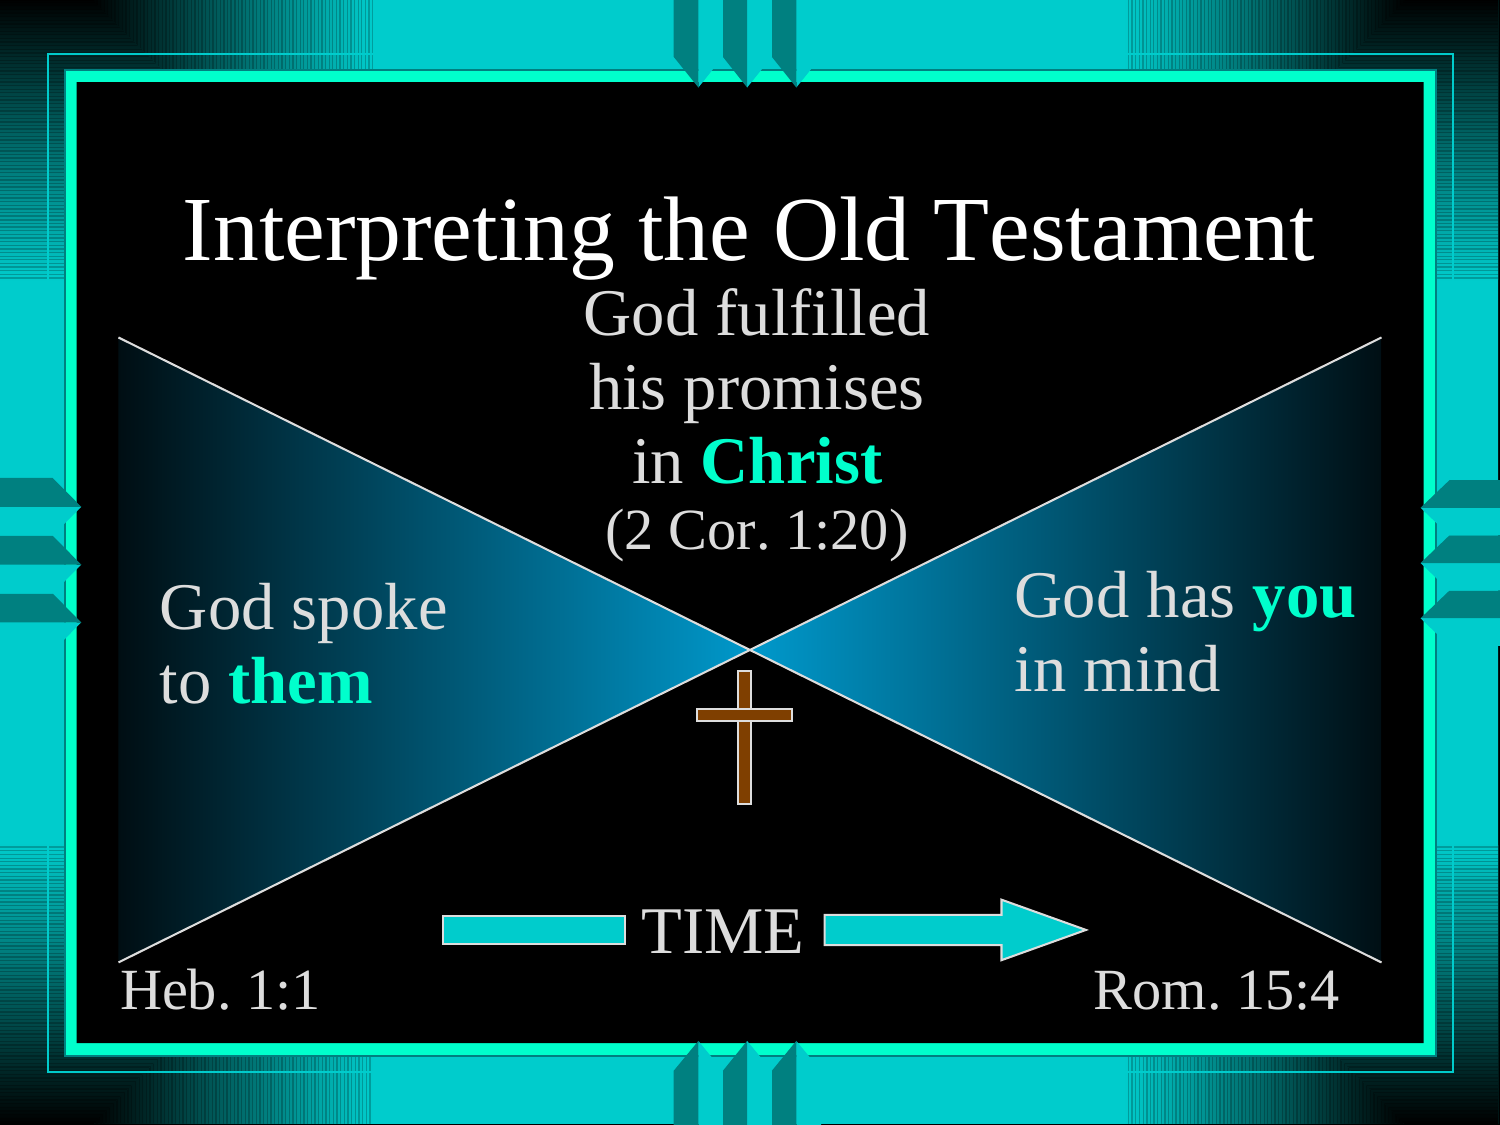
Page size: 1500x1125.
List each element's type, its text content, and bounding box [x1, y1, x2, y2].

text_box [956, 899, 1086, 961]
text_box [755, 339, 1382, 950]
text_box Rom. 15:4 [1078, 950, 1422, 1030]
text_box [443, 916, 626, 944]
text_box [118, 339, 745, 950]
text_box God spoke to them [144, 562, 487, 726]
text_box God fulfilled his promises in Christ (2 Cor. 1:20) [545, 267, 970, 570]
text_box [696, 671, 792, 804]
text_box TIME [626, 886, 956, 976]
title Interpreting the Old Testament [112, 99, 1388, 288]
text_box God has you in mind [999, 549, 1395, 714]
text_box Heb. 1:1 [105, 950, 474, 1030]
